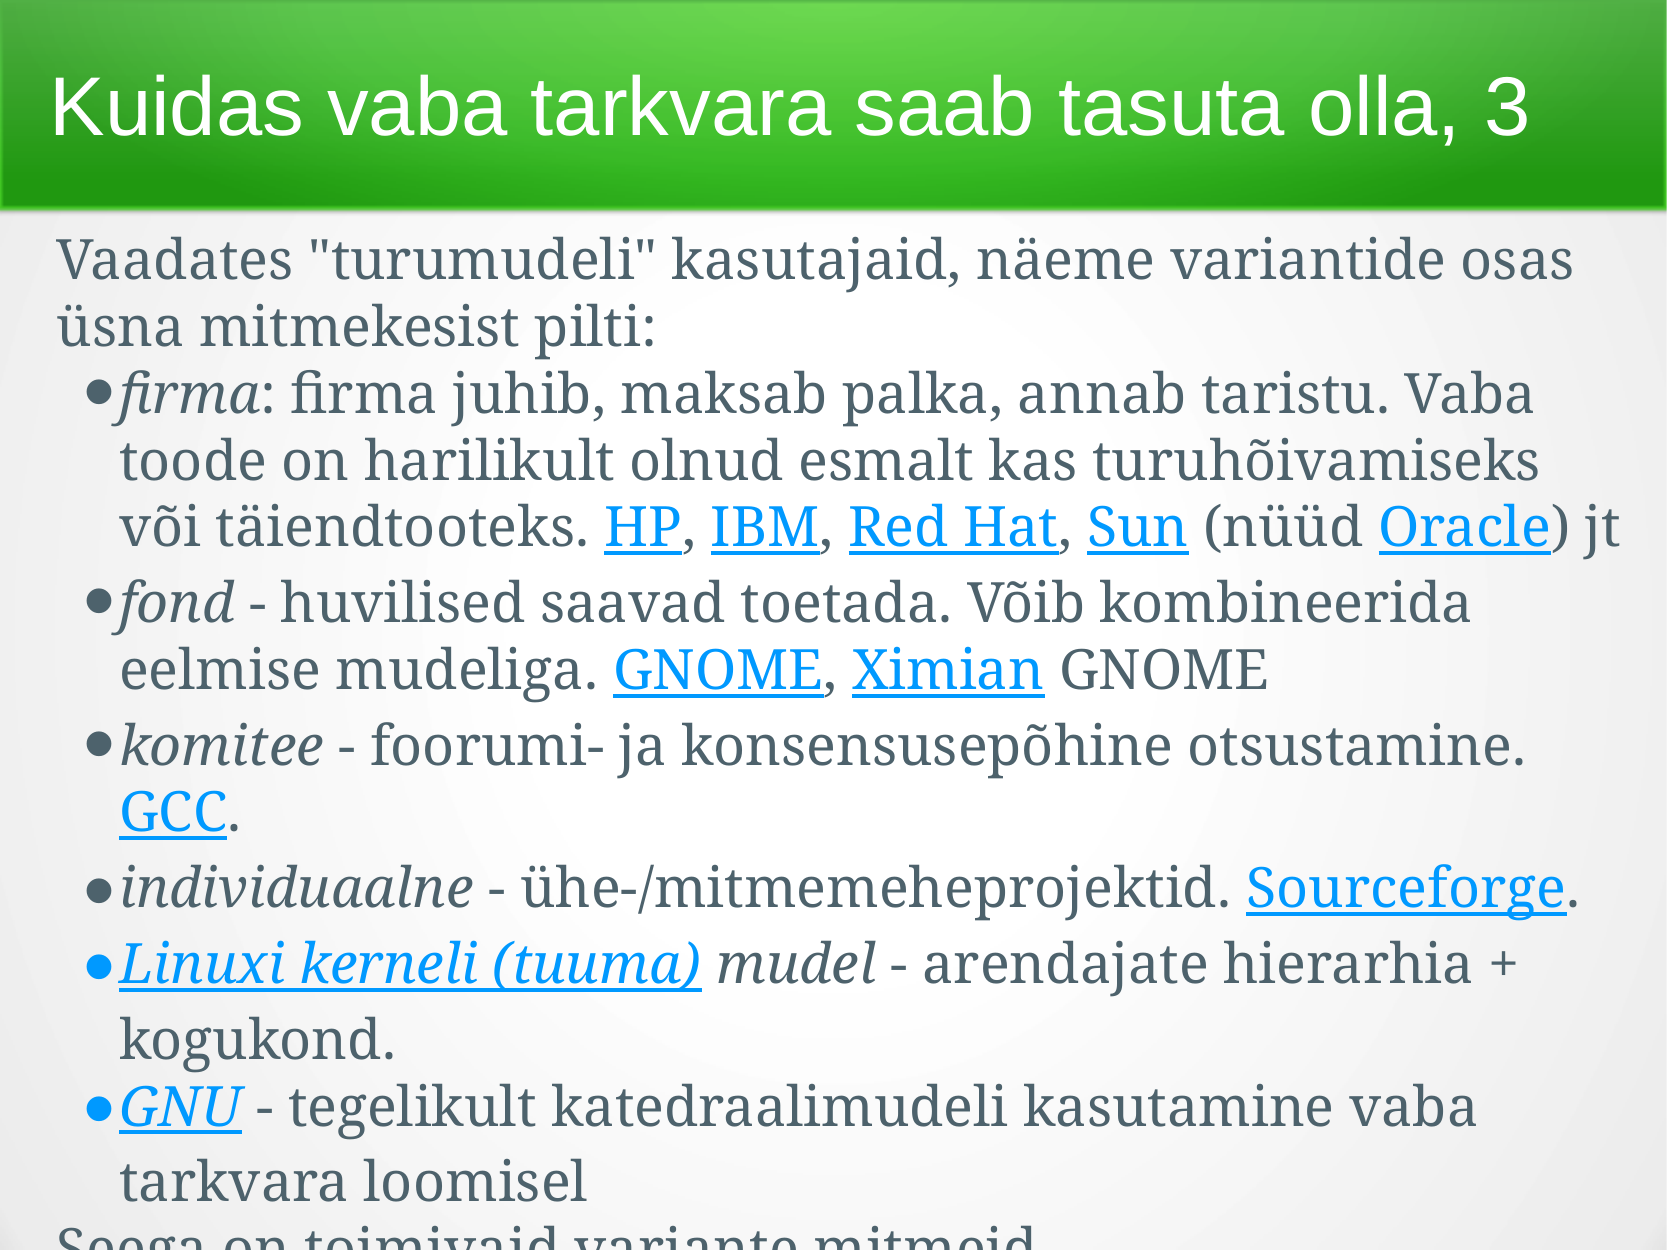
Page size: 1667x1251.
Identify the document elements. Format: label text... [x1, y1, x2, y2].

title Kuidas vaba tarkvara saab tasuta olla, 3 [49, 59, 1633, 154]
picture [333, 1241, 347, 1250]
picture [915, 1241, 927, 1250]
picture [842, 1241, 854, 1250]
picture [825, 1241, 837, 1250]
picture [231, 1241, 245, 1250]
picture [778, 1241, 790, 1250]
picture [535, 1241, 549, 1250]
picture [725, 1241, 738, 1250]
picture [95, 1241, 107, 1250]
picture [386, 1241, 398, 1250]
picture [155, 1240, 165, 1250]
picture [125, 1241, 137, 1250]
picture [1012, 1241, 1026, 1250]
picture [0, 0, 1667, 1250]
picture [932, 1241, 944, 1250]
list Vaadates "turumudeli" kasutajaid, näeme variantide osas üsna mitmekesist pilti: firma: firma juhib, maksab palka, annab taristu. Vaba toode on harilikult olnud esmalt kas turuhõivamiseks või täiendtooteks. HP, IBM, Red Hat, Sun (nüüd Oracle) jt fond - huvilised saavad toetada. Võib kombineerida eelmise mudeliga. GNOME, Ximian GNOME komitee - foorumi- ja konsensusepõhine otsustamine. GCC. individuaalne - ühe-/mitmemeheprojektid. Sourceforge. Linuxi kerneli (tuuma) mudel - arendajate hierarhia + kogukond. GNU - tegelikult katedraalimudeli kasutamine vaba tarkvara loomisel Seega on toimivaid variante mitmeid. [50, 218, 1631, 1149]
picture [403, 1241, 415, 1250]
picture [266, 1241, 279, 1250]
picture [965, 1241, 977, 1250]
